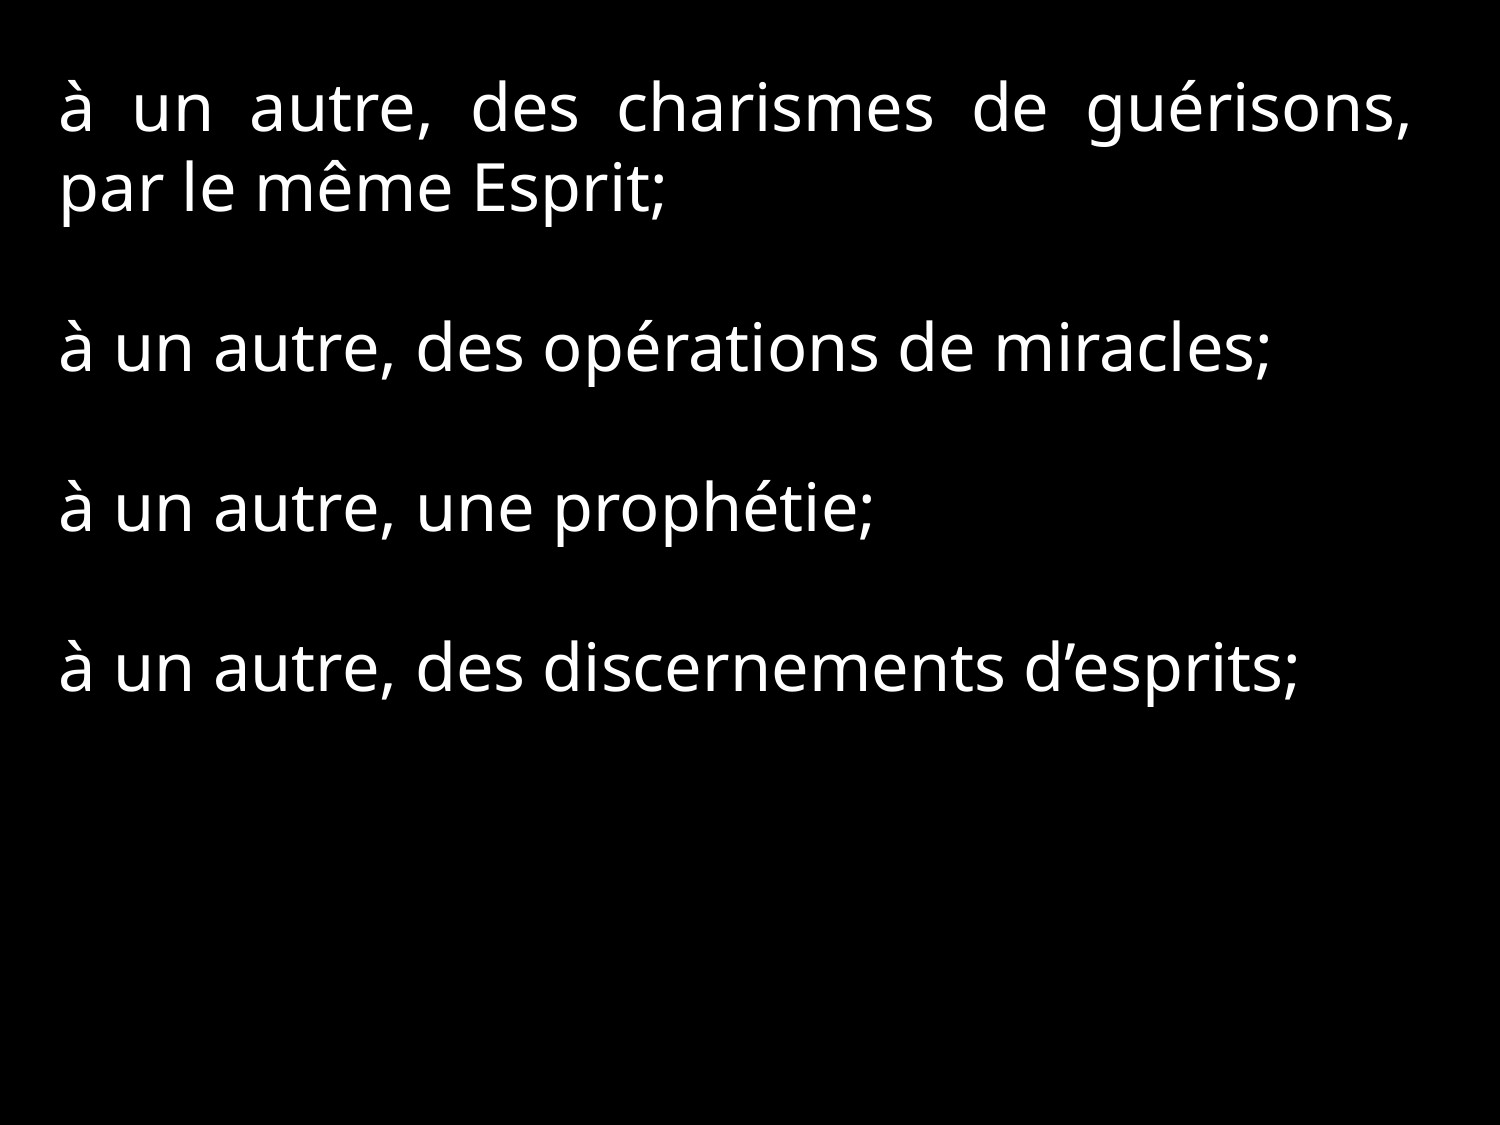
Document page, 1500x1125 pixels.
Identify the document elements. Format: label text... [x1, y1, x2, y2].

text_box à un autre, des charismes de guérisons, par le même Esprit; à un autre, des opérations de miracles; à un autre, une prophétie; à un autre, des discernements d’esprits; [44, 57, 1431, 713]
